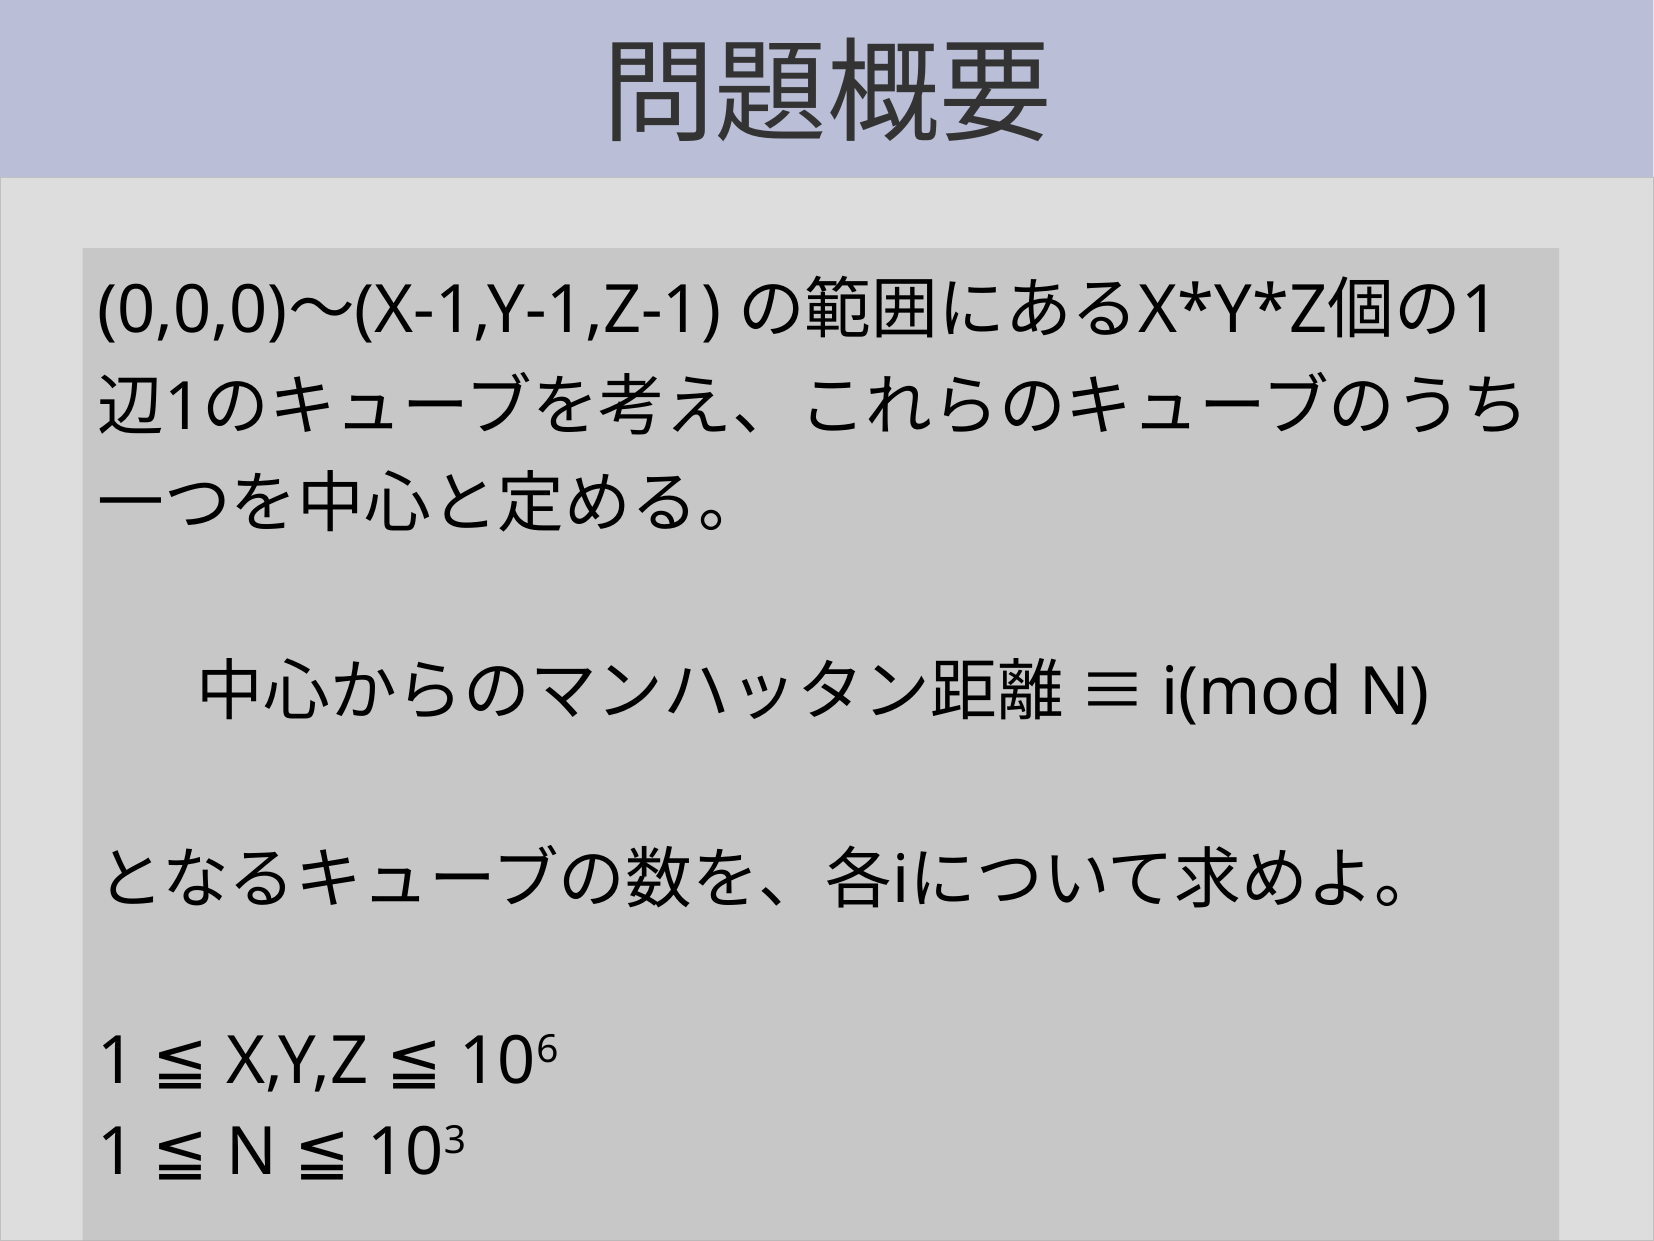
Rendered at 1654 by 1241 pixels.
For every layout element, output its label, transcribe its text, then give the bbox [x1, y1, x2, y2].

text_box (0,0,0)〜(X-1,Y-1,Z-1) の範囲にあるX*Y*Z個の1辺1のキューブを考え、これらのキューブのうち一つを中心と定める。 中心からのマンハッタン距離 ≡ i(mod N) となるキューブの数を、各iについて求めよ。 1 ≦ X,Y,Z ≦ 106 1 ≦ N ≦ 103 [82, 248, 1560, 1004]
title 問題概要 [121, 20, 1534, 148]
